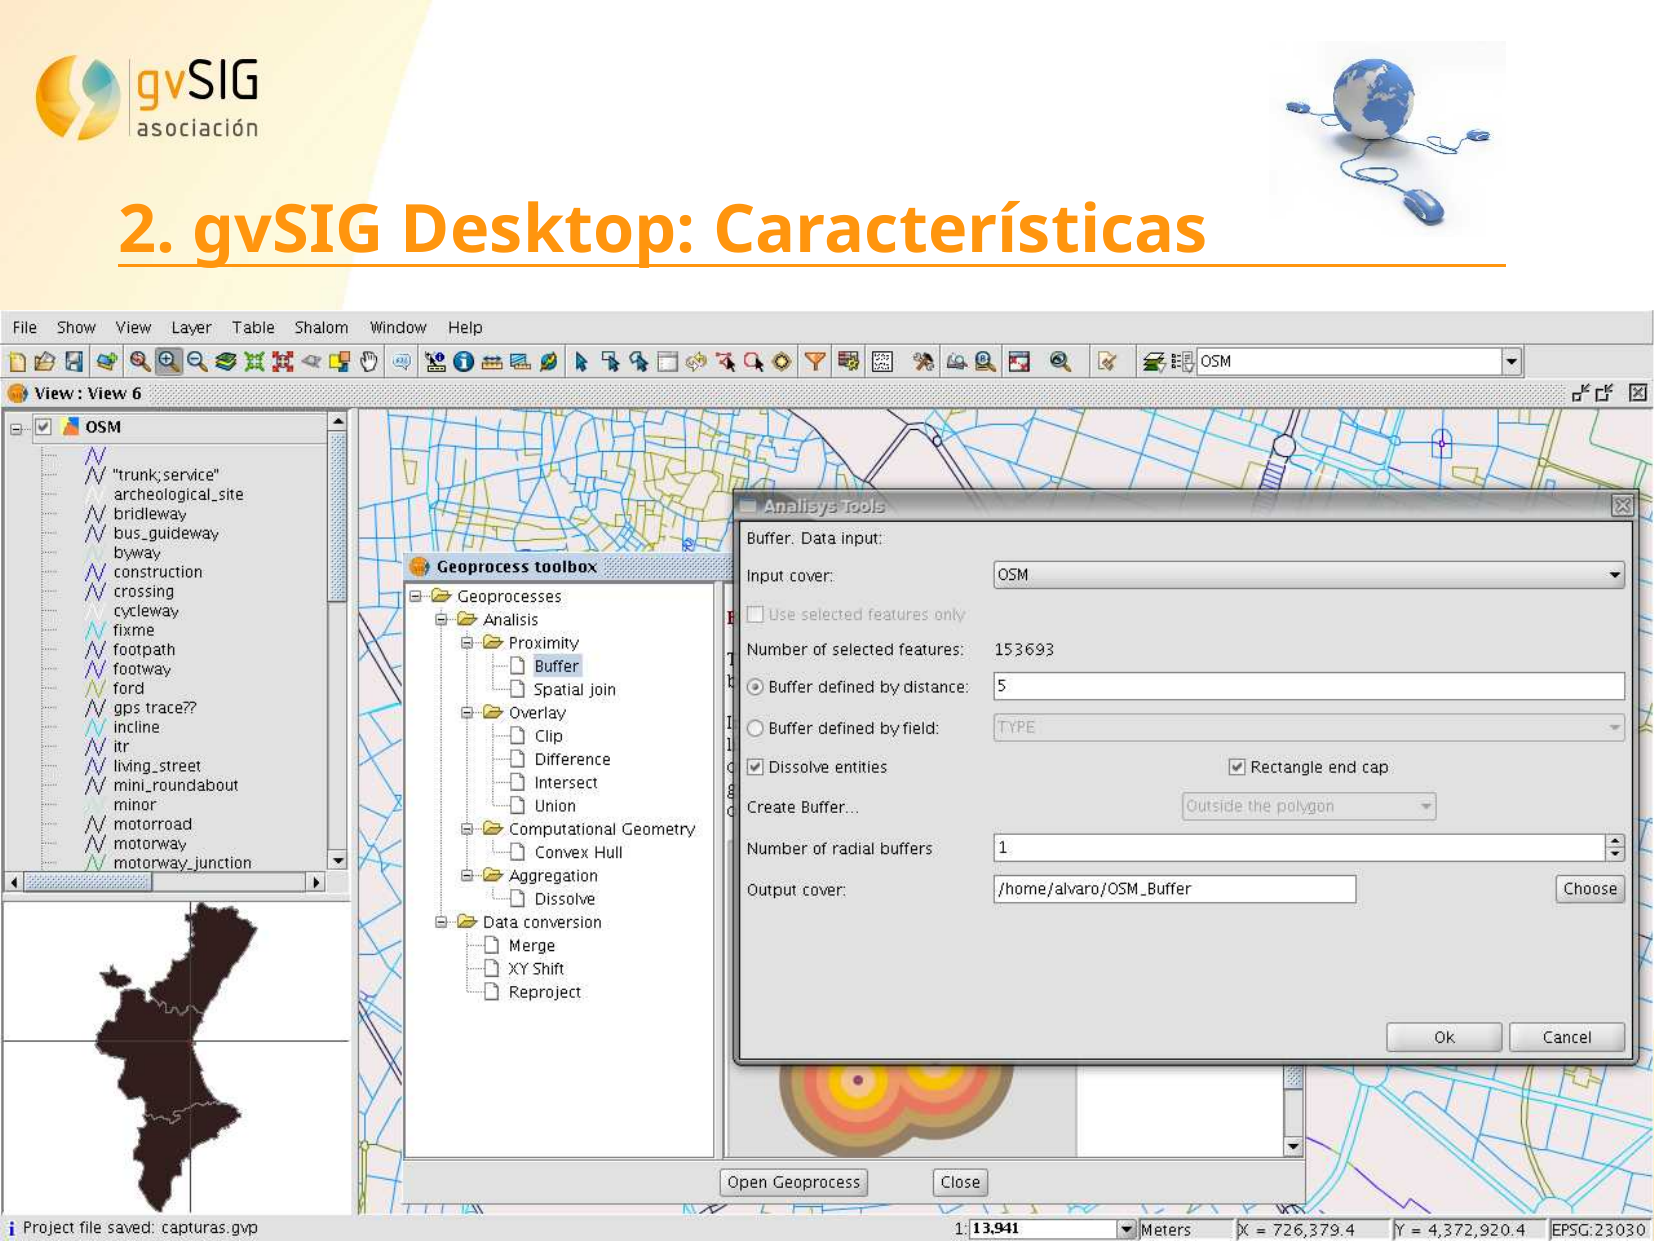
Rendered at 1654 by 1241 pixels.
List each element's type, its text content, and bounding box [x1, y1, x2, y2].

title 2. gvSIG Desktop: Características [118, 177, 1607, 276]
picture [0, 0, 1654, 1241]
